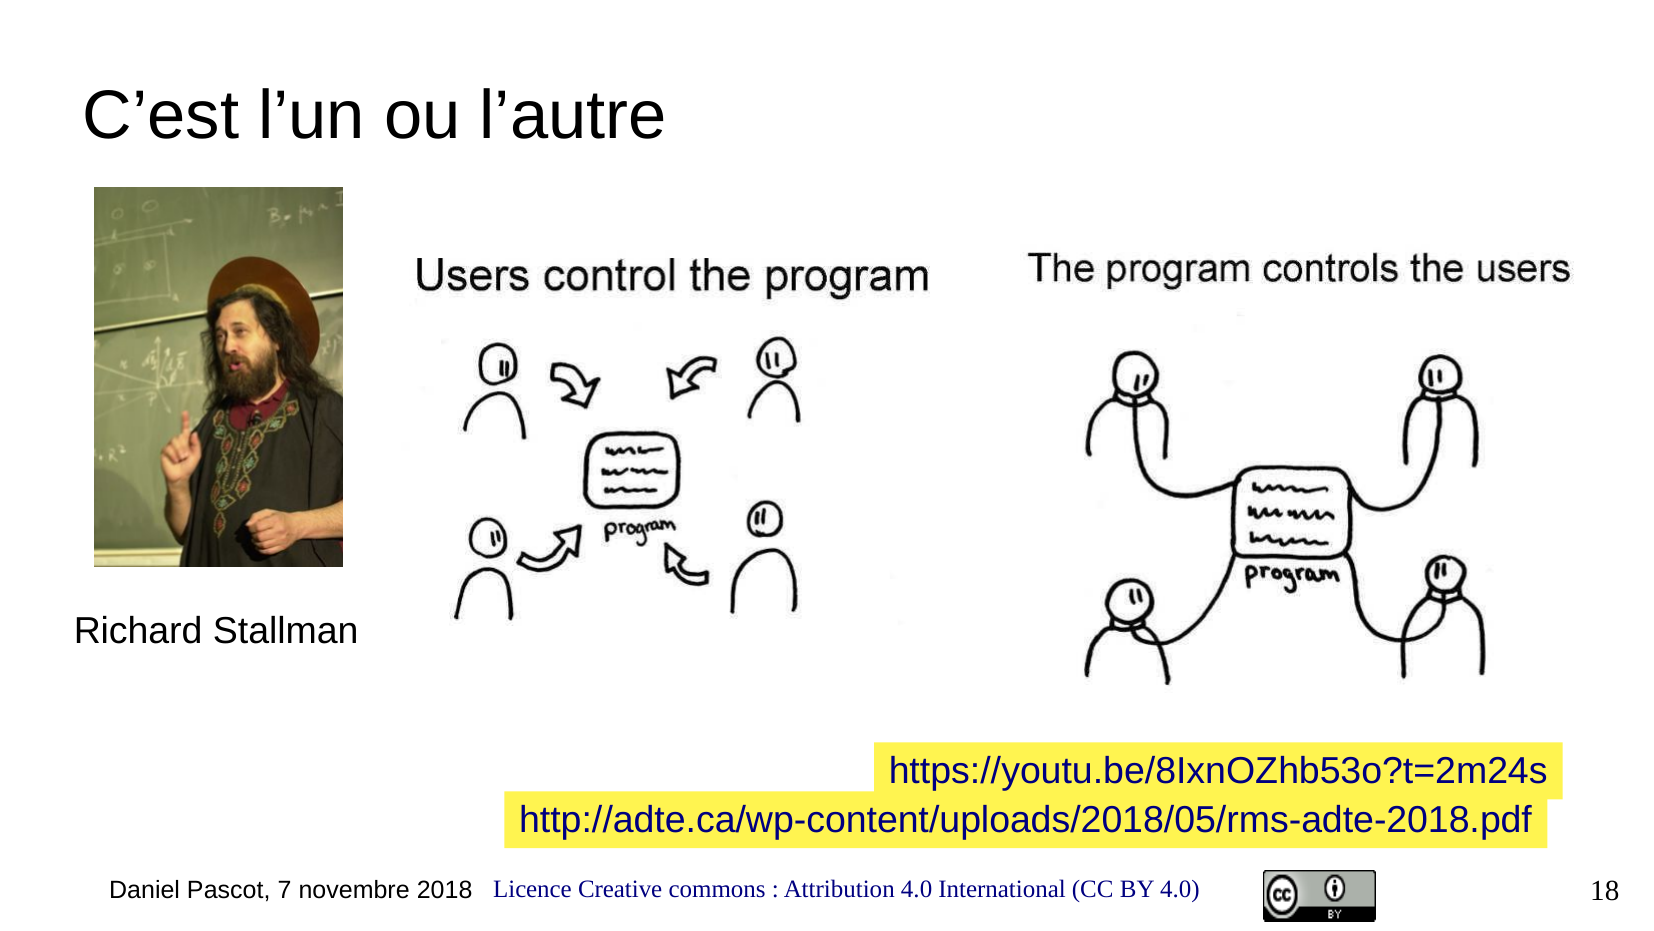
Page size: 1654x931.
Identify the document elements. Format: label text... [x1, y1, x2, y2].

title C’est l’un ou l’autre [82, 37, 1571, 193]
text_box https://youtu.be/8IxnOZhb53o?t=2m24s [874, 742, 1563, 800]
picture [1263, 870, 1376, 922]
picture [94, 187, 343, 567]
text_box Richard Stallman [59, 602, 374, 660]
picture [401, 242, 945, 626]
text_box http://adte.ca/wp-content/uploads/2018/05/rms-adte-2018.pdf [504, 791, 1548, 849]
picture [1012, 244, 1607, 697]
